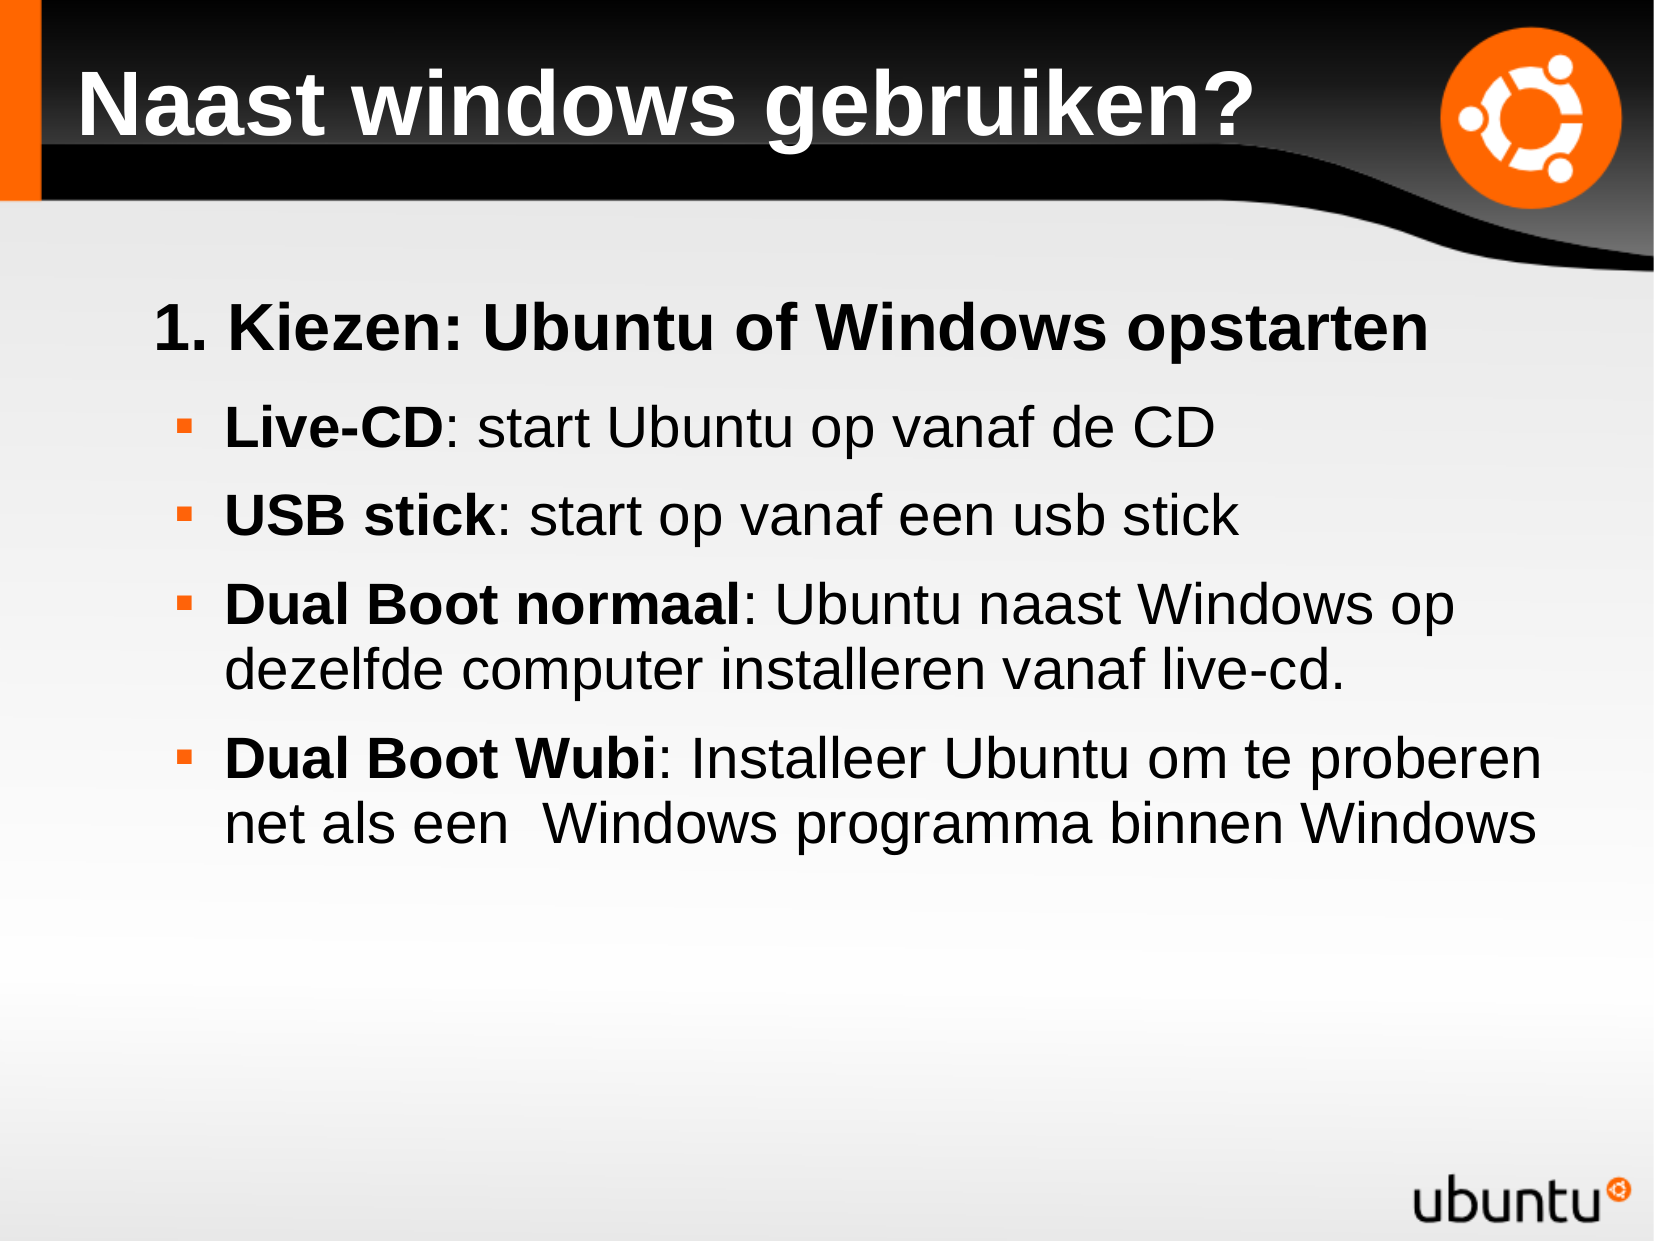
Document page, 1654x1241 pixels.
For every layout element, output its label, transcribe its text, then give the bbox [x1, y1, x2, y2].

list 1. Kiezen: Ubuntu of Windows opstarten Live-CD: start Ubuntu op vanaf de CD USB stick: start op vanaf een usb stick Dual Boot normaal: Ubuntu naast Windows op dezelfde computer installeren vanaf live-cd. Dual Boot Wubi: Installeer Ubuntu om te proberen net als een Windows programma binnen Windows [82, 290, 1571, 1211]
picture [0, 0, 1654, 1241]
title Naast windows gebruiken? [76, 0, 1565, 208]
